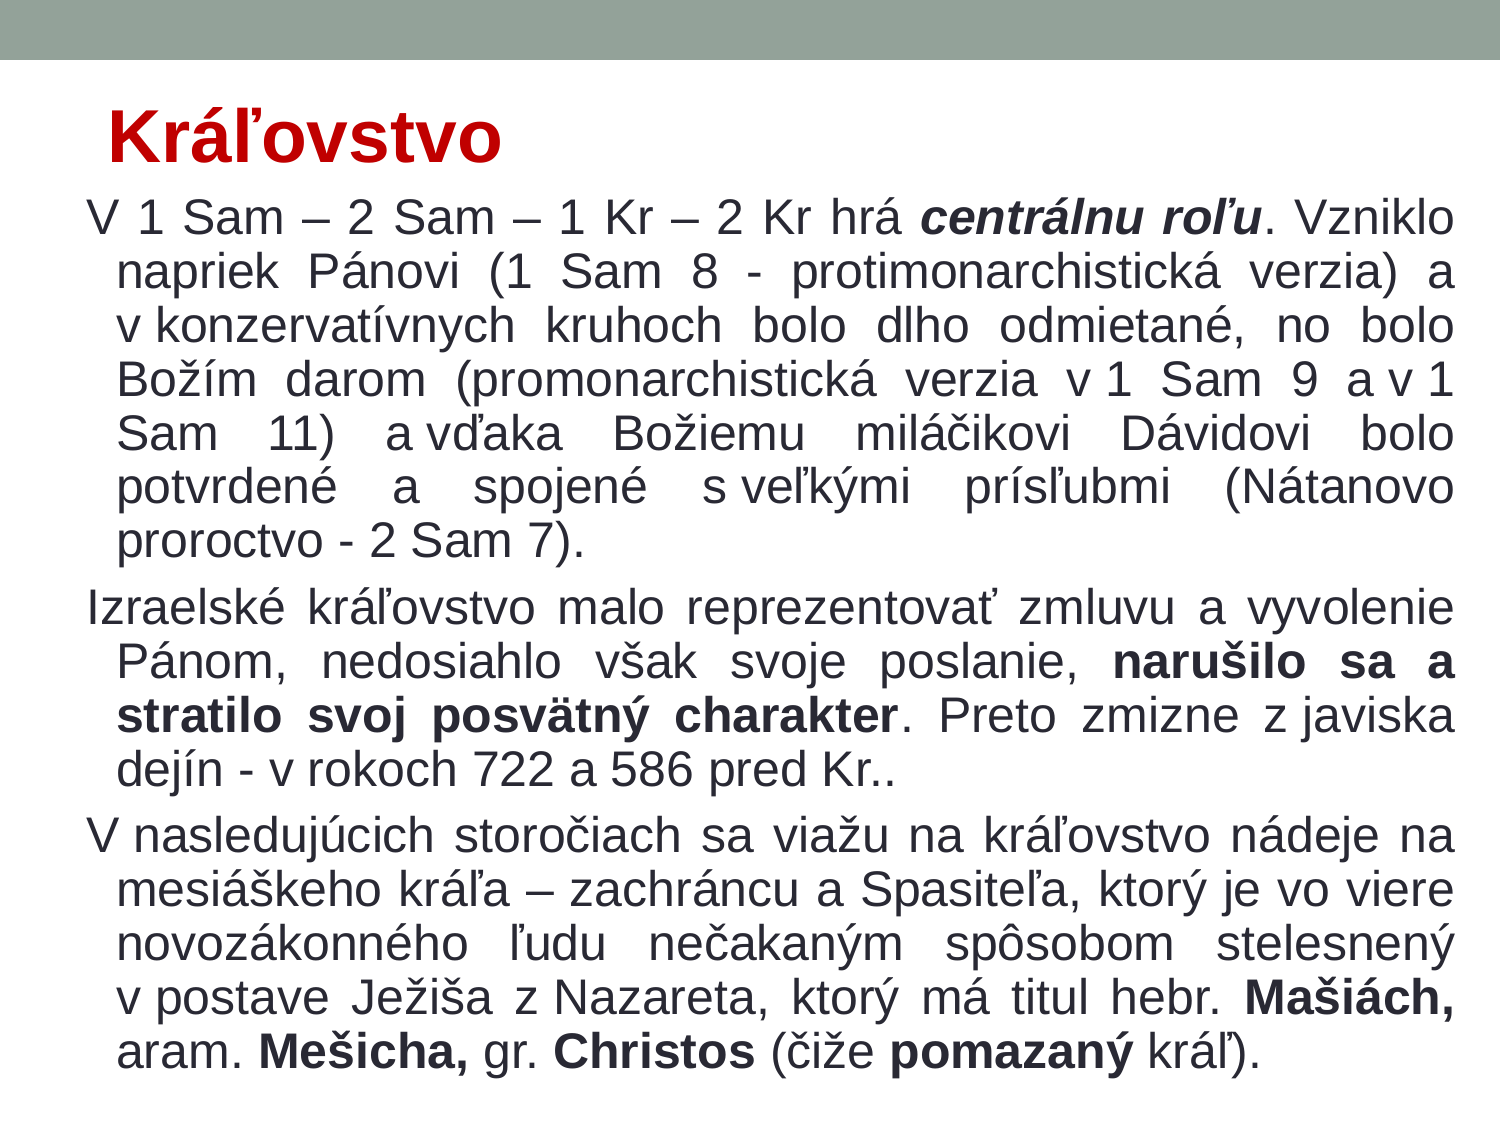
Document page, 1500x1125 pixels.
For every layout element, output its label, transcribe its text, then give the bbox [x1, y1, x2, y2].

list Kráľovstvo V 1 Sam – 2 Sam – 1 Kr – 2 Kr hrá centrálnu roľu. Vzniklo napriek Pánovi (1 Sam 8 - protimonarchistická verzia) a v konzervatívnych kruhoch bolo dlho odmietané, no bolo Božím darom (promonarchistická verzia v 1 Sam 9 a v 1 Sam 11) a vďaka Božiemu miláčikovi Dávidovi bolo potvrdené a spojené s veľkými prísľubmi (Nátanovo proroctvo - 2 Sam 7). Izraelské kráľovstvo malo reprezentovať zmluvu a vyvolenie Pánom, nedosiahlo však svoje poslanie, narušilo sa a stratilo svoj posvätný charakter. Preto zmizne z javiska dejín - v rokoch 722 a 586 pred Kr.. V nasledujúcich storočiach sa viažu na kráľovstvo nádeje na mesiáškeho kráľa – zachráncu a Spasiteľa, ktorý je vo viere novozákonného ľudu nečakaným spôsobom stelesnený v postave Ježiša z Nazareta, ktorý má titul hebr. Mašiách, aram. Mešicha, gr. Christos (čiže pomazaný kráľ). [41, 90, 1471, 1106]
